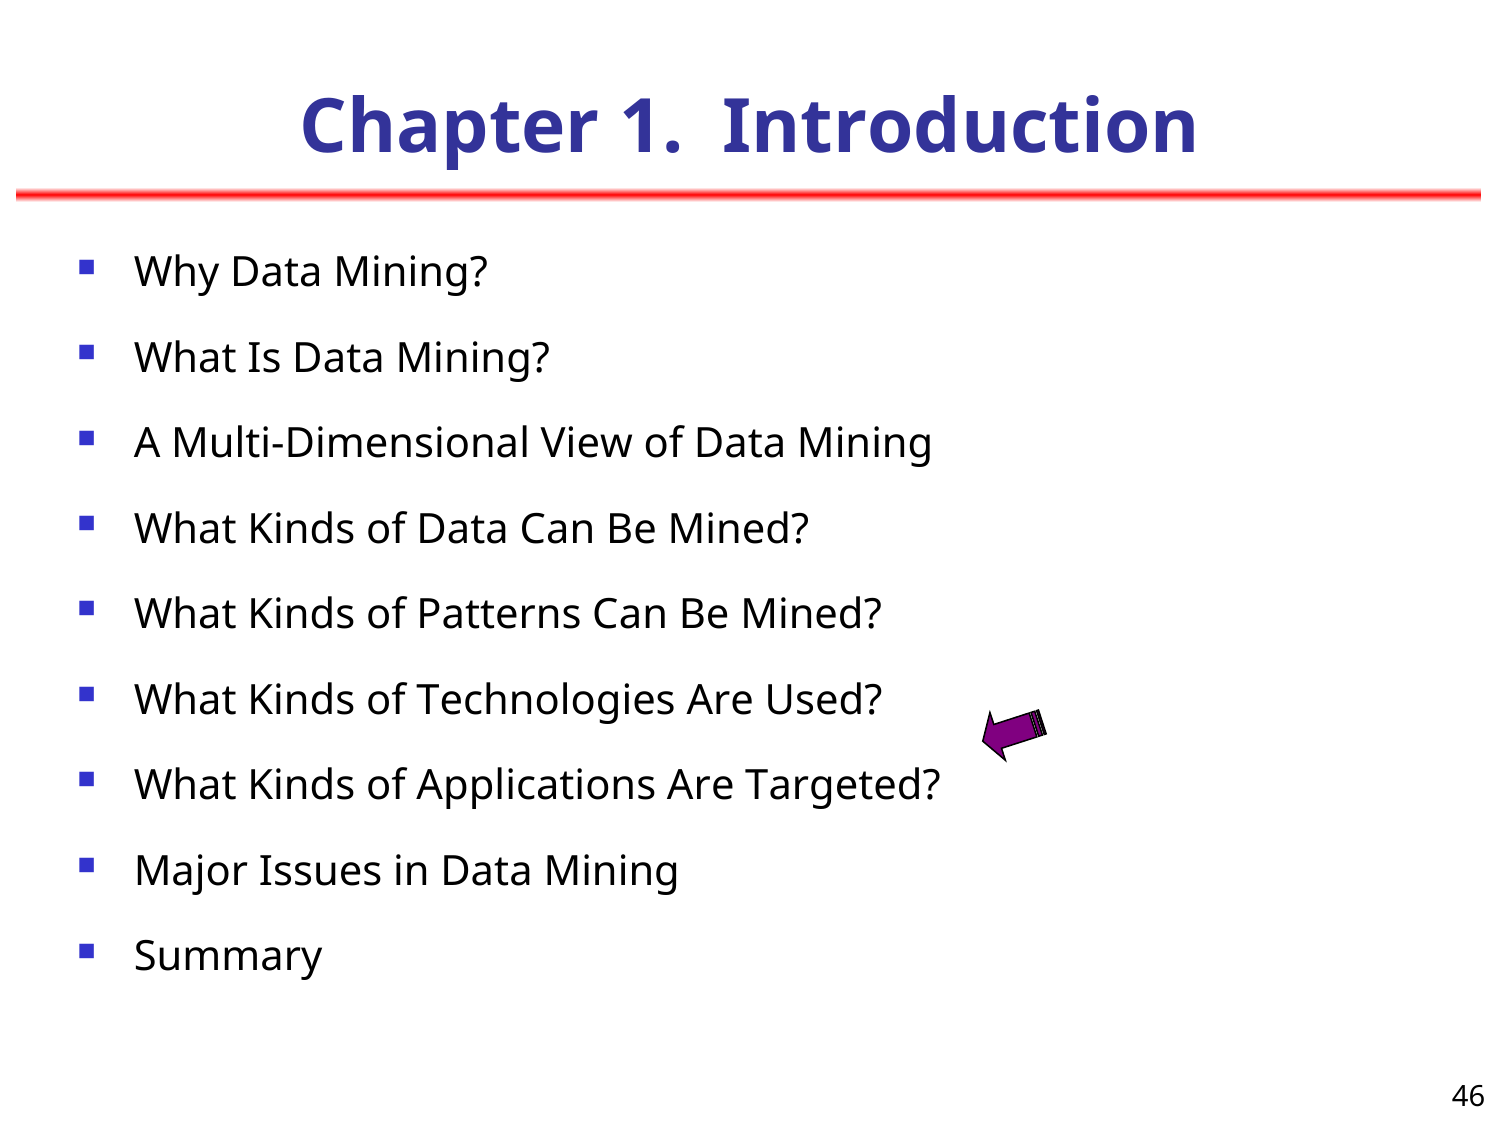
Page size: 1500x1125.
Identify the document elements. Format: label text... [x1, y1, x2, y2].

text_box [982, 710, 1047, 761]
text_box <number> [1187, 1050, 1500, 1125]
title Chapter 1. Introduction [62, 37, 1438, 175]
list Why Data Mining? What Is Data Mining? A Multi-Dimensional View of Data Mining What Kinds of Data Can Be Mined? What Kinds of Patterns Can Be Mined? What Kinds of Technologies Are Used? What Kinds of Applications Are Targeted? Major Issues in Data Mining Summary [62, 212, 1413, 1075]
